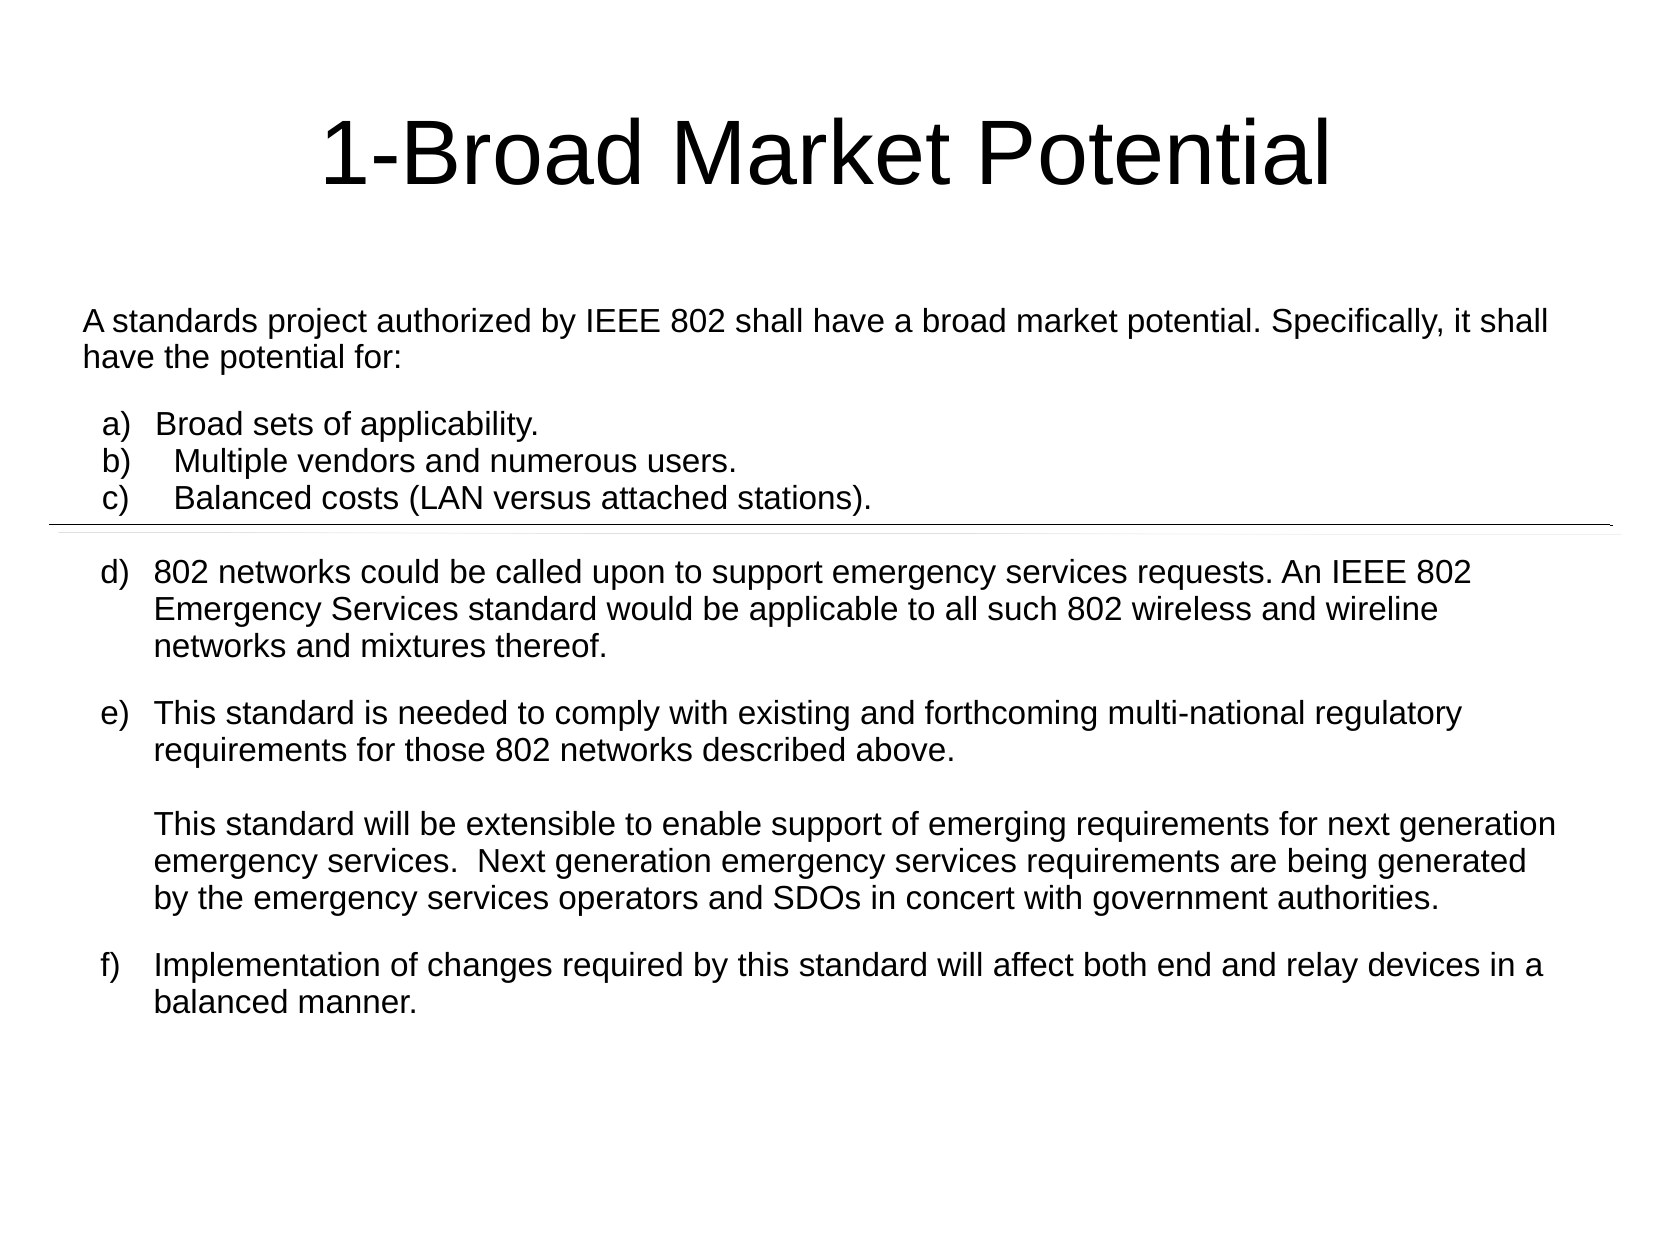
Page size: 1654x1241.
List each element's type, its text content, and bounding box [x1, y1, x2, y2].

list A standards project authorized by IEEE 802 shall have a broad market potential. Specifically, it shall have the potential for: Broad sets of applicability. Multiple vendors and numerous users. Balanced costs (LAN versus attached stations). 802 networks could be called upon to support emergency services requests. An IEEE 802 Emergency Services standard would be applicable to all such 802 wireless and wireline networks and mixtures thereof. This standard is needed to comply with existing and forthcoming multi-national regulatory requirements for those 802 networks described above. This standard will be extensible to enable support of emerging requirements for next generation emergency services. Next generation emergency services requirements are being generated by the emergency services operators and SDOs in concert with government authorities. Implementation of changes required by this standard will affect both end and relay devices in a balanced manner. [82, 533, 1571, 1106]
title 1-Broad Market Potential [82, 56, 1571, 250]
list A standards project authorized by IEEE 802 shall have a broad market potential. Specifically, it shall have the potential for: Broad sets of applicability. Multiple vendors and numerous users. Balanced costs (LAN versus attached stations). 802 networks could be called upon to support emergency services requests. An IEEE 802 Emergency Services standard would be applicable to all such 802 wireless and wireline networks and mixtures thereof. This standard is needed to comply with existing and forthcoming multi-national regulatory requirements for those 802 networks described above. This standard will be extensible to enable support of emerging requirements for next generation emergency services. Next generation emergency services requirements are being generated by the emergency services operators and SDOs in concert with government authorities. Implementation of changes required by this standard will affect both end and relay devices in a balanced manner. [82, 302, 1571, 524]
